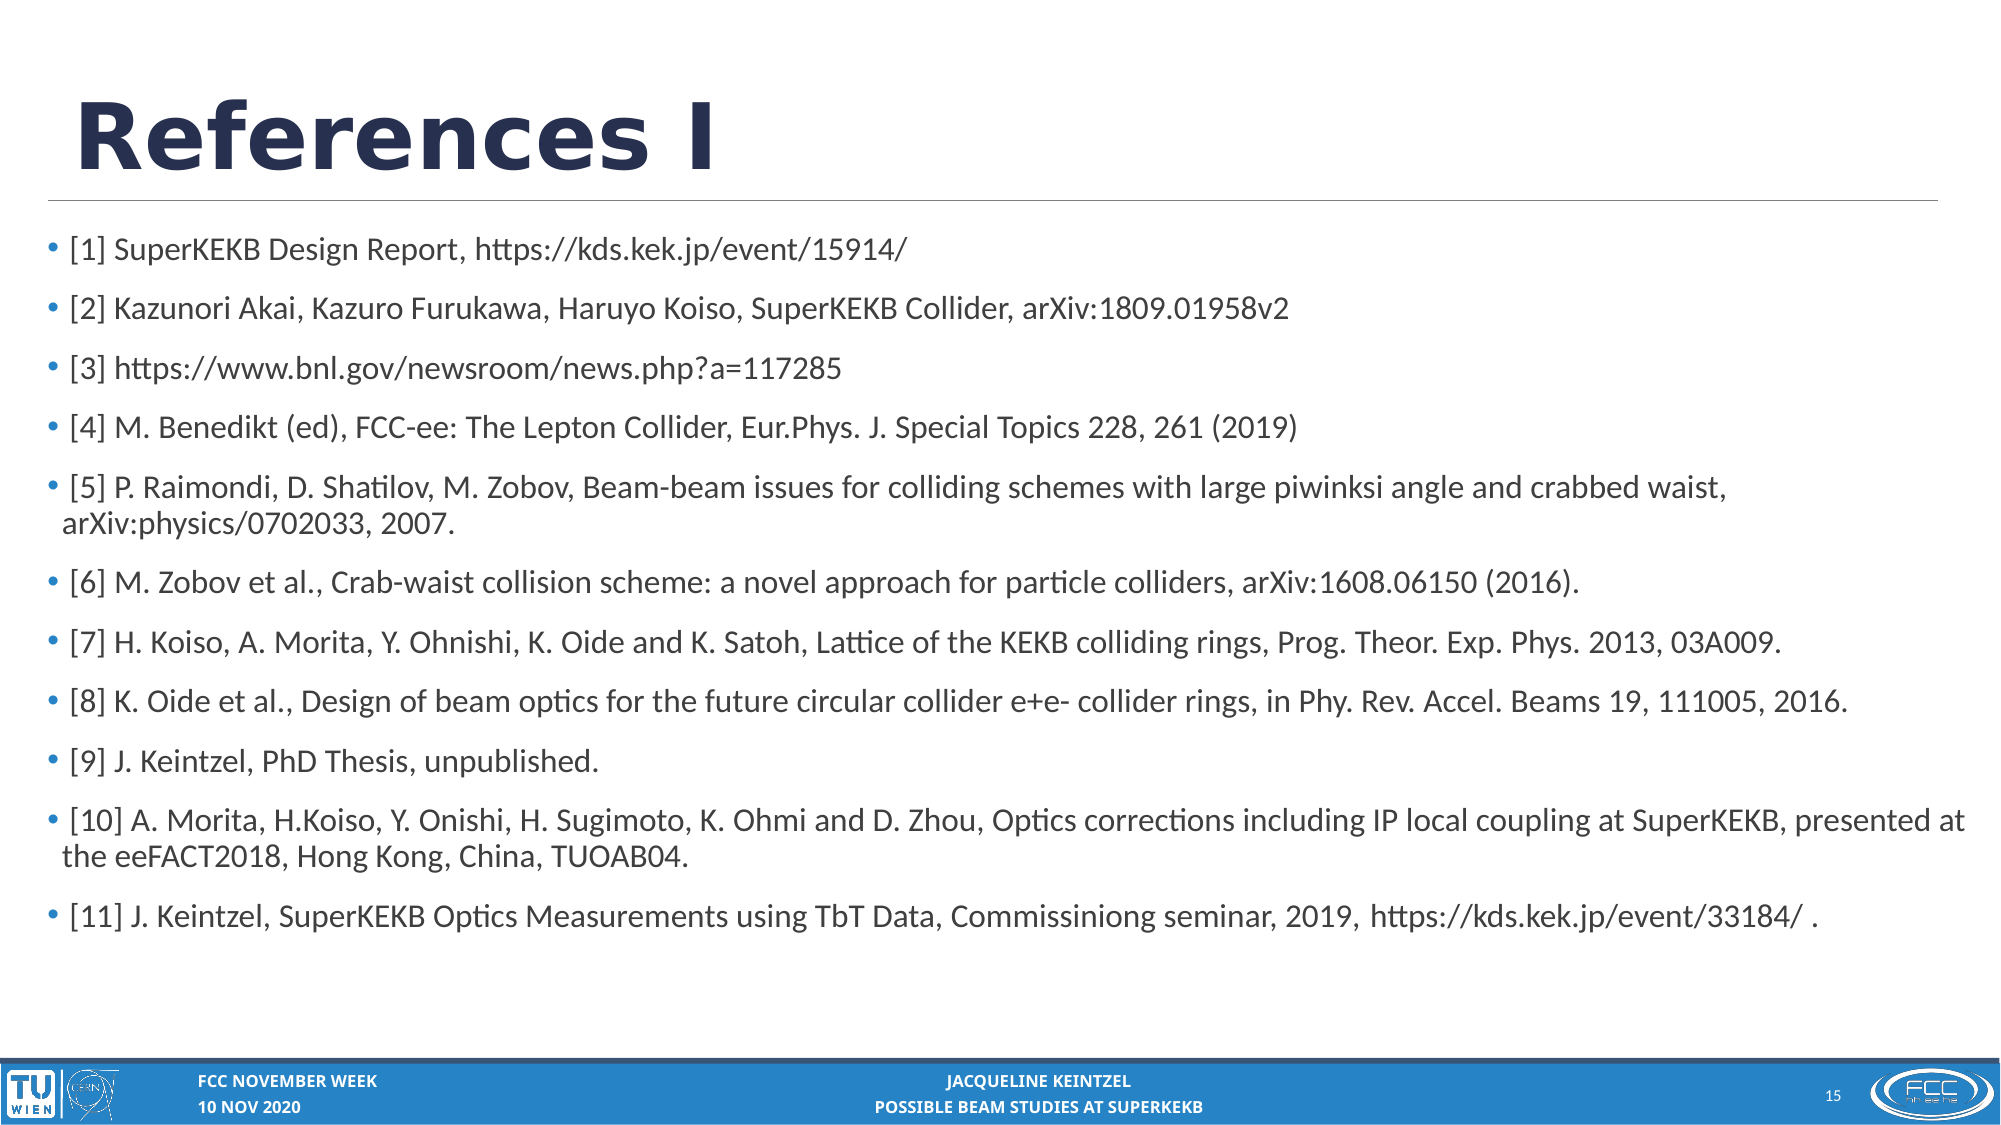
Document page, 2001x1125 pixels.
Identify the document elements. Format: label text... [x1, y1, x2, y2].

text_box References I [58, 70, 1925, 201]
picture [1869, 1067, 1997, 1122]
picture [67, 1069, 119, 1121]
text_box [1] SuperKEKB Design Report, https://kds.kek.jp/event/15914/ [2] Kazunori Akai, Kazuro Furukawa, Haruyo Koiso, SuperKEKB Collider, arXiv:1809.01958v2 [3] https://www.bnl.gov/newsroom/news.php?a=117285 [4] M. Benedikt (ed), FCC-ee: The Lepton Collider, Eur.Phys. J. Special Topics 228, 261 (2019) [5] P. Raimondi, D. Shatilov, M. Zobov, Beam-beam issues for colliding schemes with large piwinksi angle and crabbed waist, arXiv:physics/0702033, 2007. [6] M. Zobov et al., Crab-waist collision scheme: a novel approach for particle colliders, arXiv:1608.06150 (2016). [7] H. Koiso, A. Morita, Y. Ohnishi, K. Oide and K. Satoh, Lattice of the KEKB colliding rings, Prog. Theor. Exp. Phys. 2013, 03A009. [8] K. Oide et al., Design of beam optics for the future circular collider e+e- collider rings, in Phy. Rev. Accel. Beams 19, 111005, 2016. [9] J. Keintzel, PhD Thesis, unpublished. [10] A. Morita, H.Koiso, Y. Onishi, H. Sugimoto, K. Ohmi and D. Zhou, Optics corrections including IP local coupling at SuperKEKB, presented at the eeFACT2018, Hong Kong, China, TUOAB04. [11] J. Keintzel, SuperKEKB Optics Measurements using TbT Data, Commissiniong seminar, 2019, https://kds.kek.jp/event/33184/ . [46, 224, 1973, 975]
picture [7, 1070, 55, 1118]
